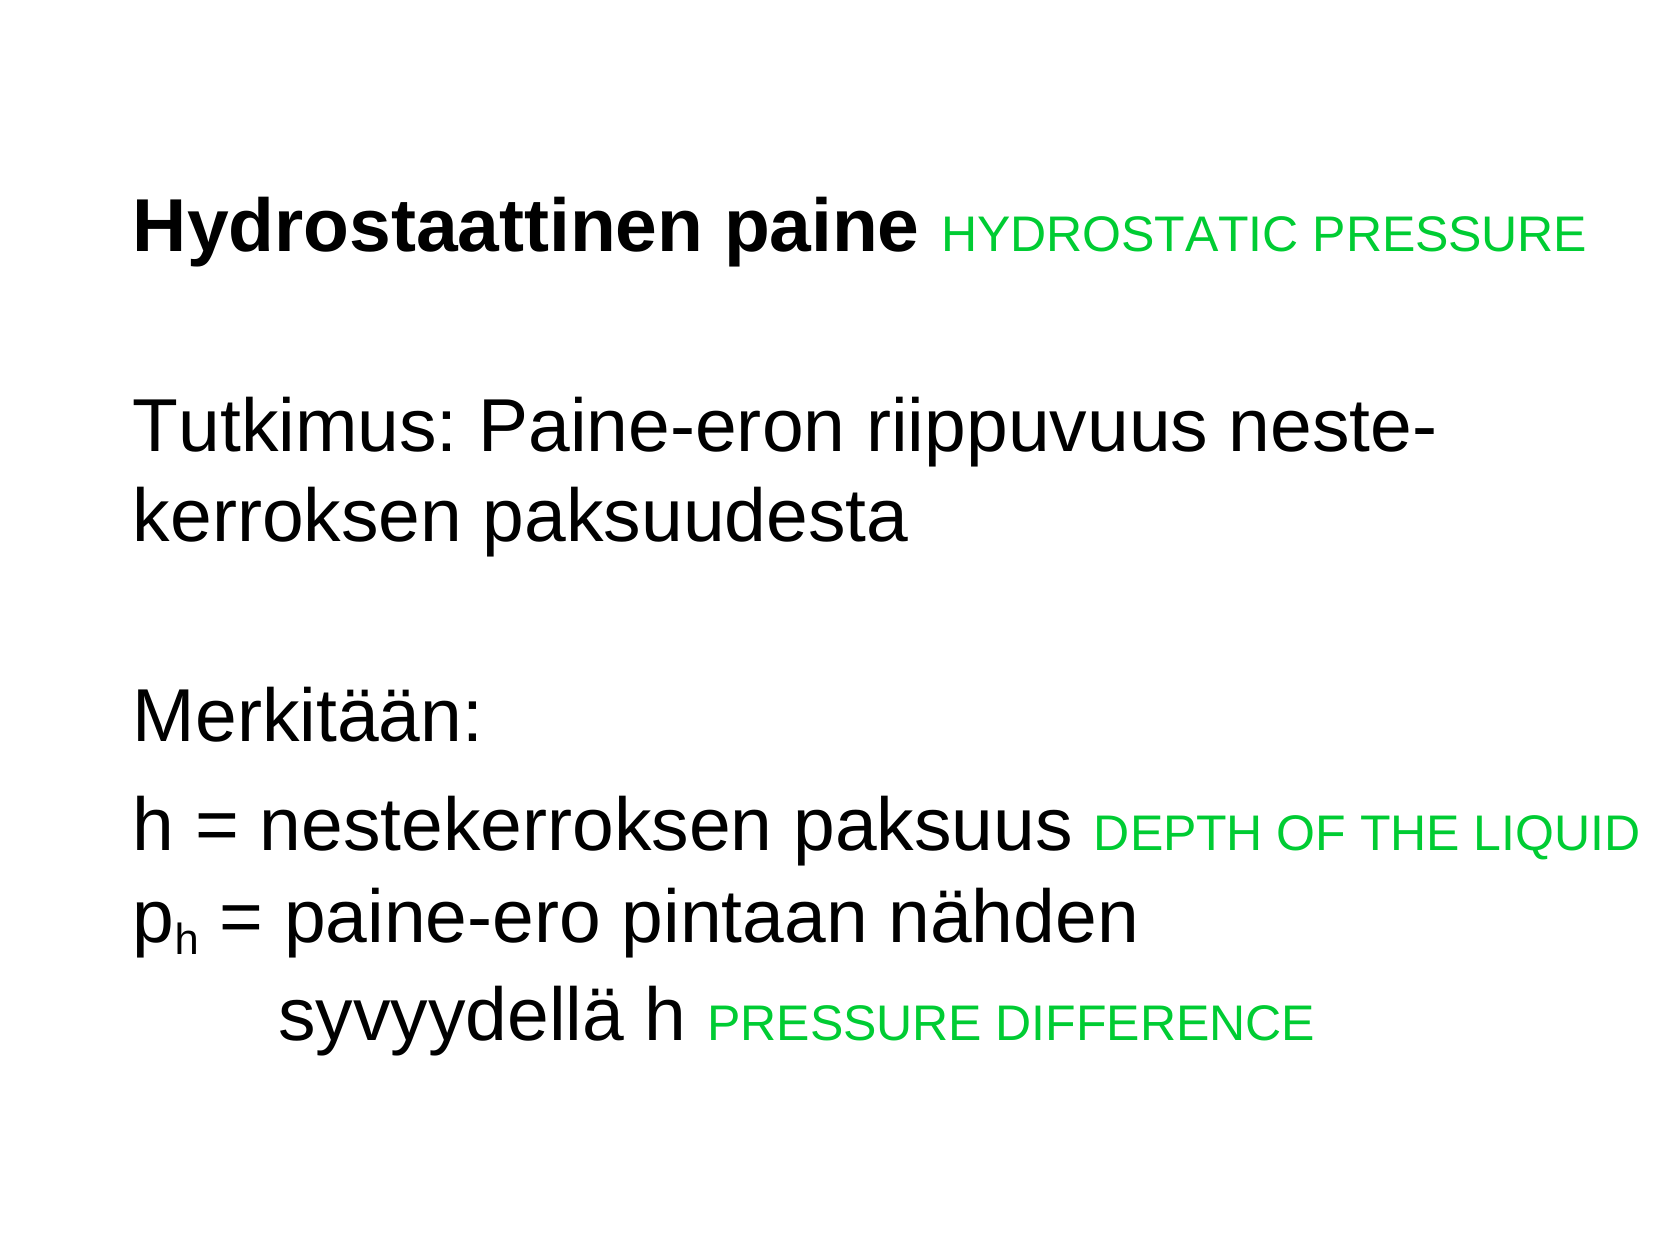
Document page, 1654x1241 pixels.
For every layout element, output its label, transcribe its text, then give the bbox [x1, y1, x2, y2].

text_box Hydrostaattinen paine HYDROSTATIC PRESSURE Tutkimus: Paine-eron riippuvuus neste-kerroksen paksuudesta Merkitään: h = nestekerroksen paksuus DEPTH OF THE LIQUID ph = paine-ero pintaan nähden syvyydellä h PRESSURE DIFFERENCE [118, 168, 1654, 1004]
